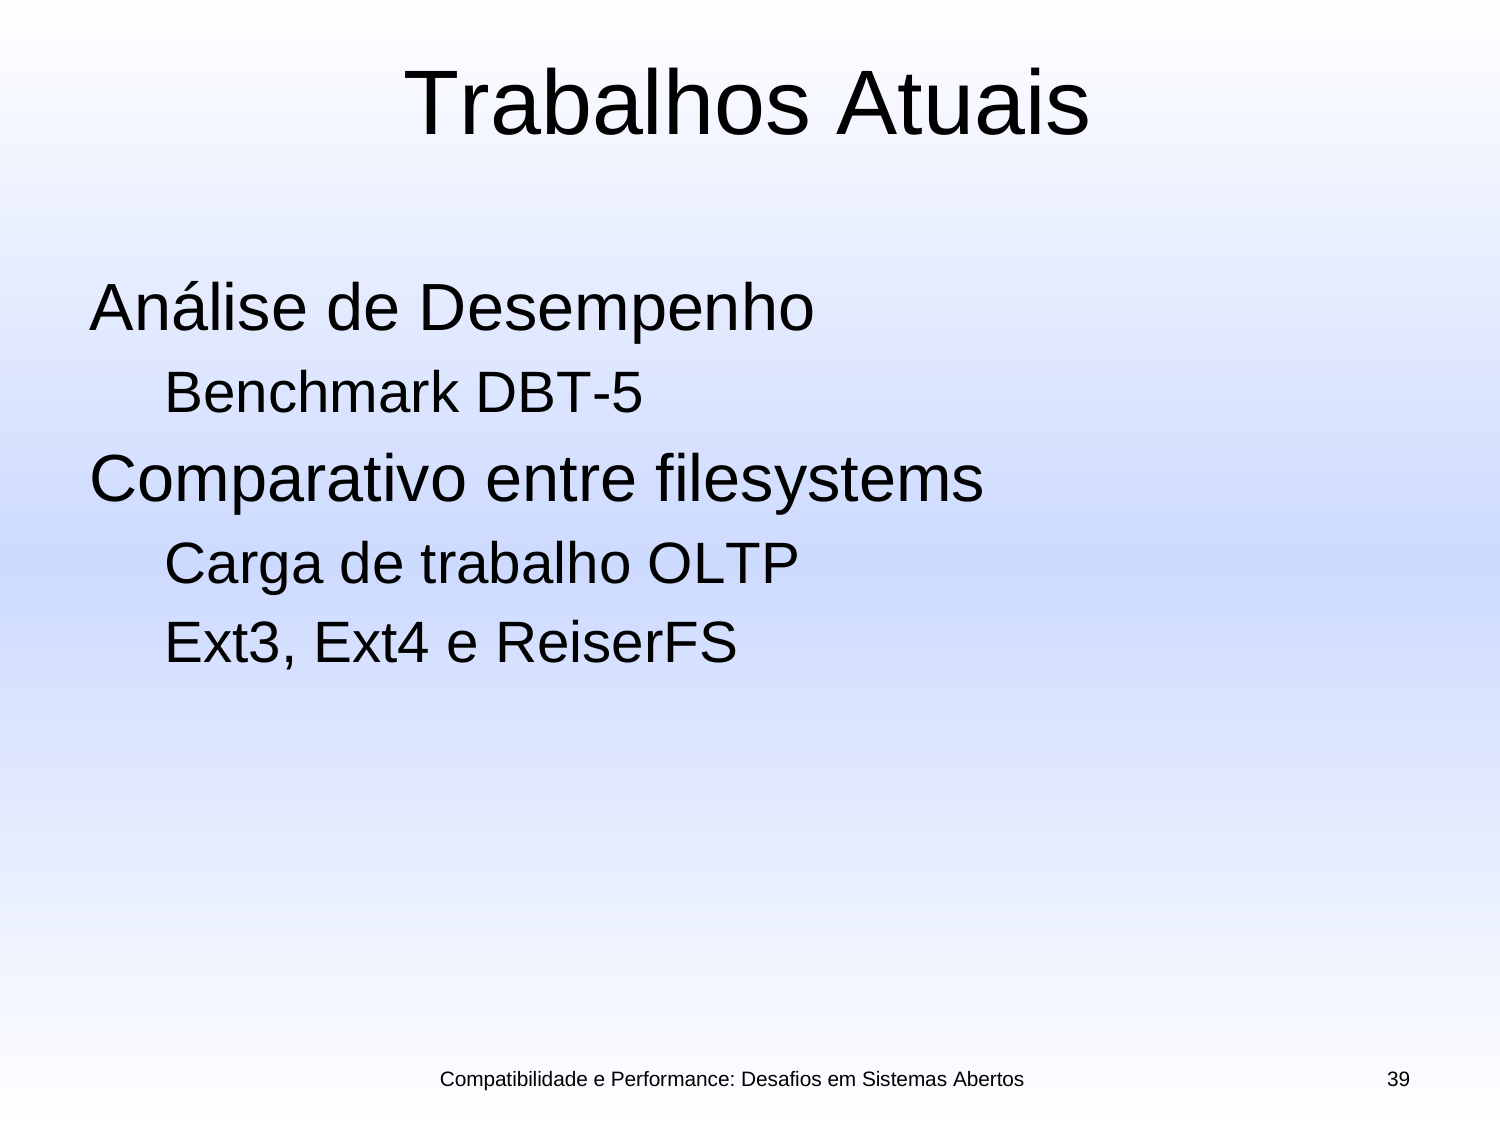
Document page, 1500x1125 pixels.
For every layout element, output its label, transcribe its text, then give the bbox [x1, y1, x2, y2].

list Análise de Desempenho Benchmark DBT-5 Comparativo entre filesystems Carga de trabalho OLTP Ext3, Ext4 e ReiserFS [75, 262, 1426, 1006]
title Trabalhos Atuais [15, 8, 1482, 197]
